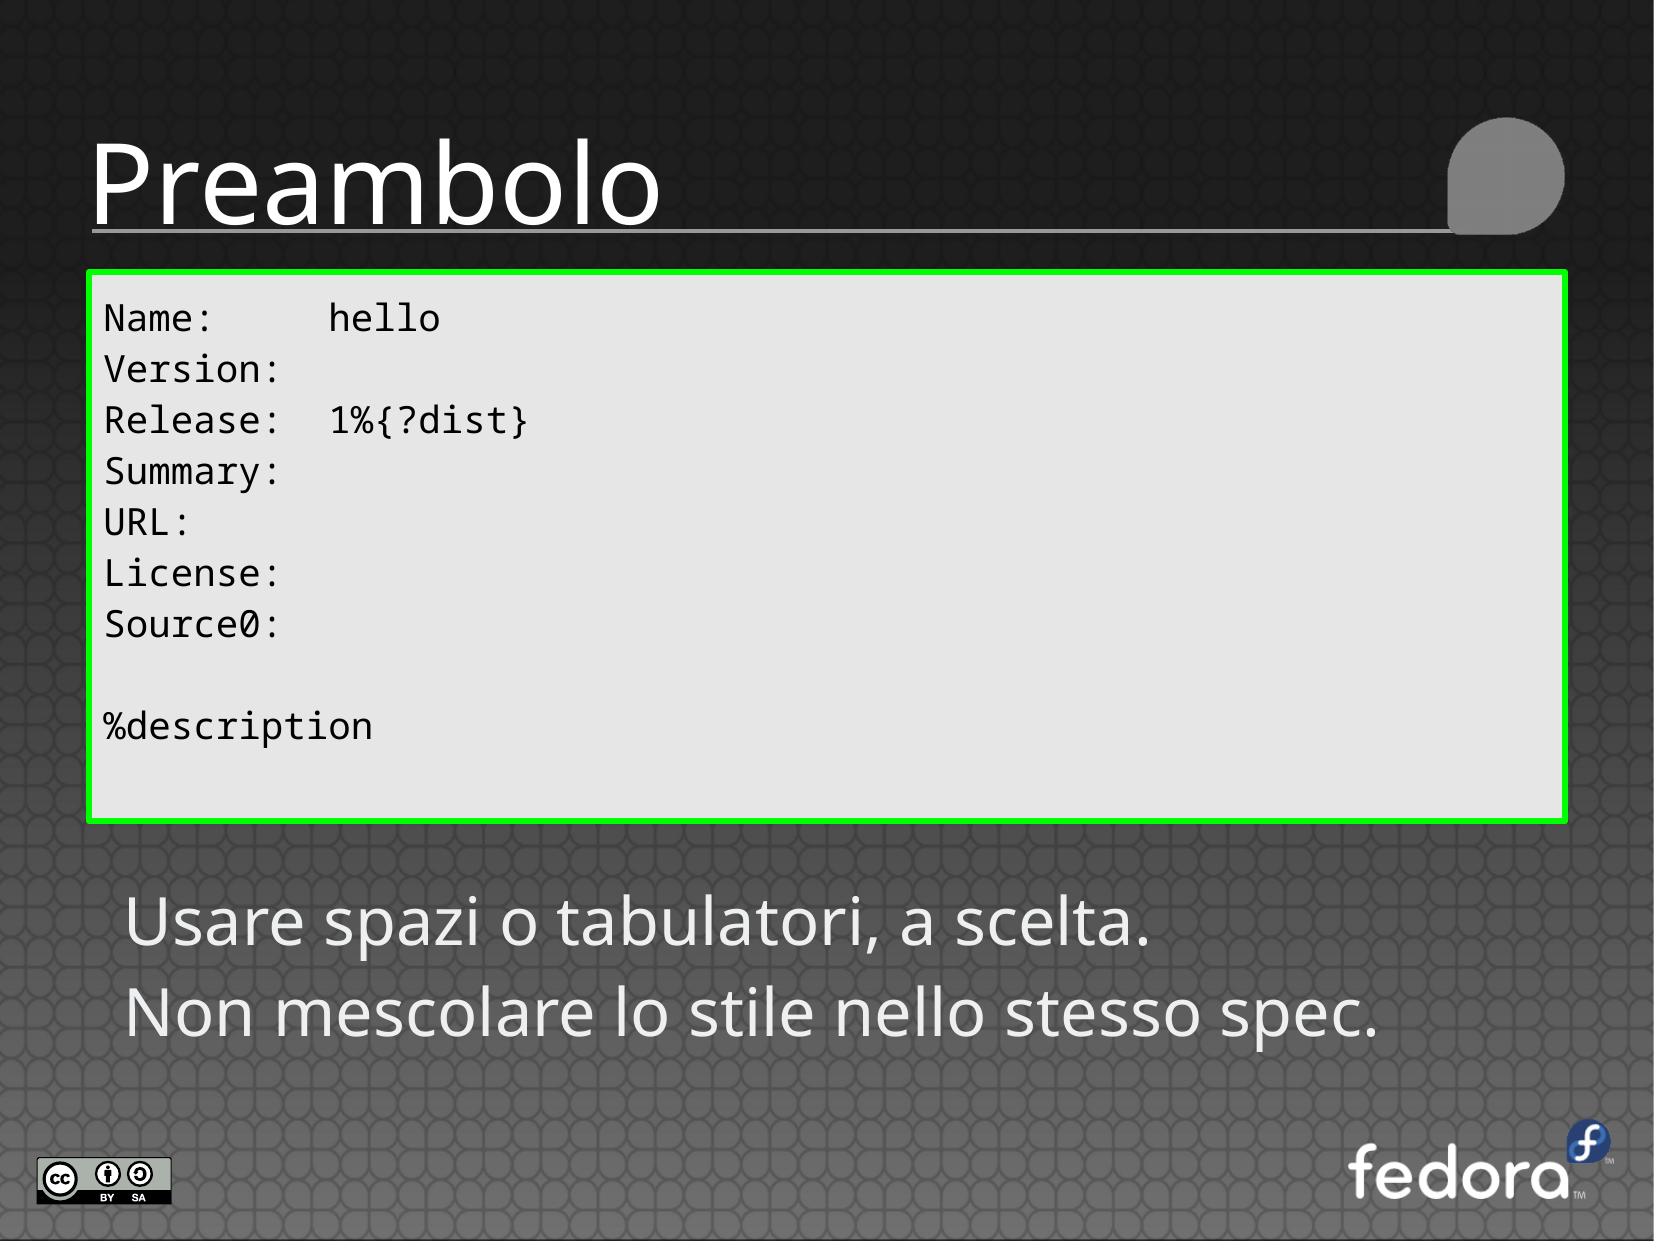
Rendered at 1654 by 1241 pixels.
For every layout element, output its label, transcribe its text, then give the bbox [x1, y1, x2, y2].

text_box Name: hello Version: Release: 1%{?dist} Summary: URL: License: Source0: %description [88, 271, 1565, 747]
list Usare spazi o tabulatori, a scelta. Non mescolare lo stile nello stesso spec. [53, 874, 1412, 1071]
title Preambolo [86, 110, 1576, 251]
picture [0, 0, 1654, 1241]
